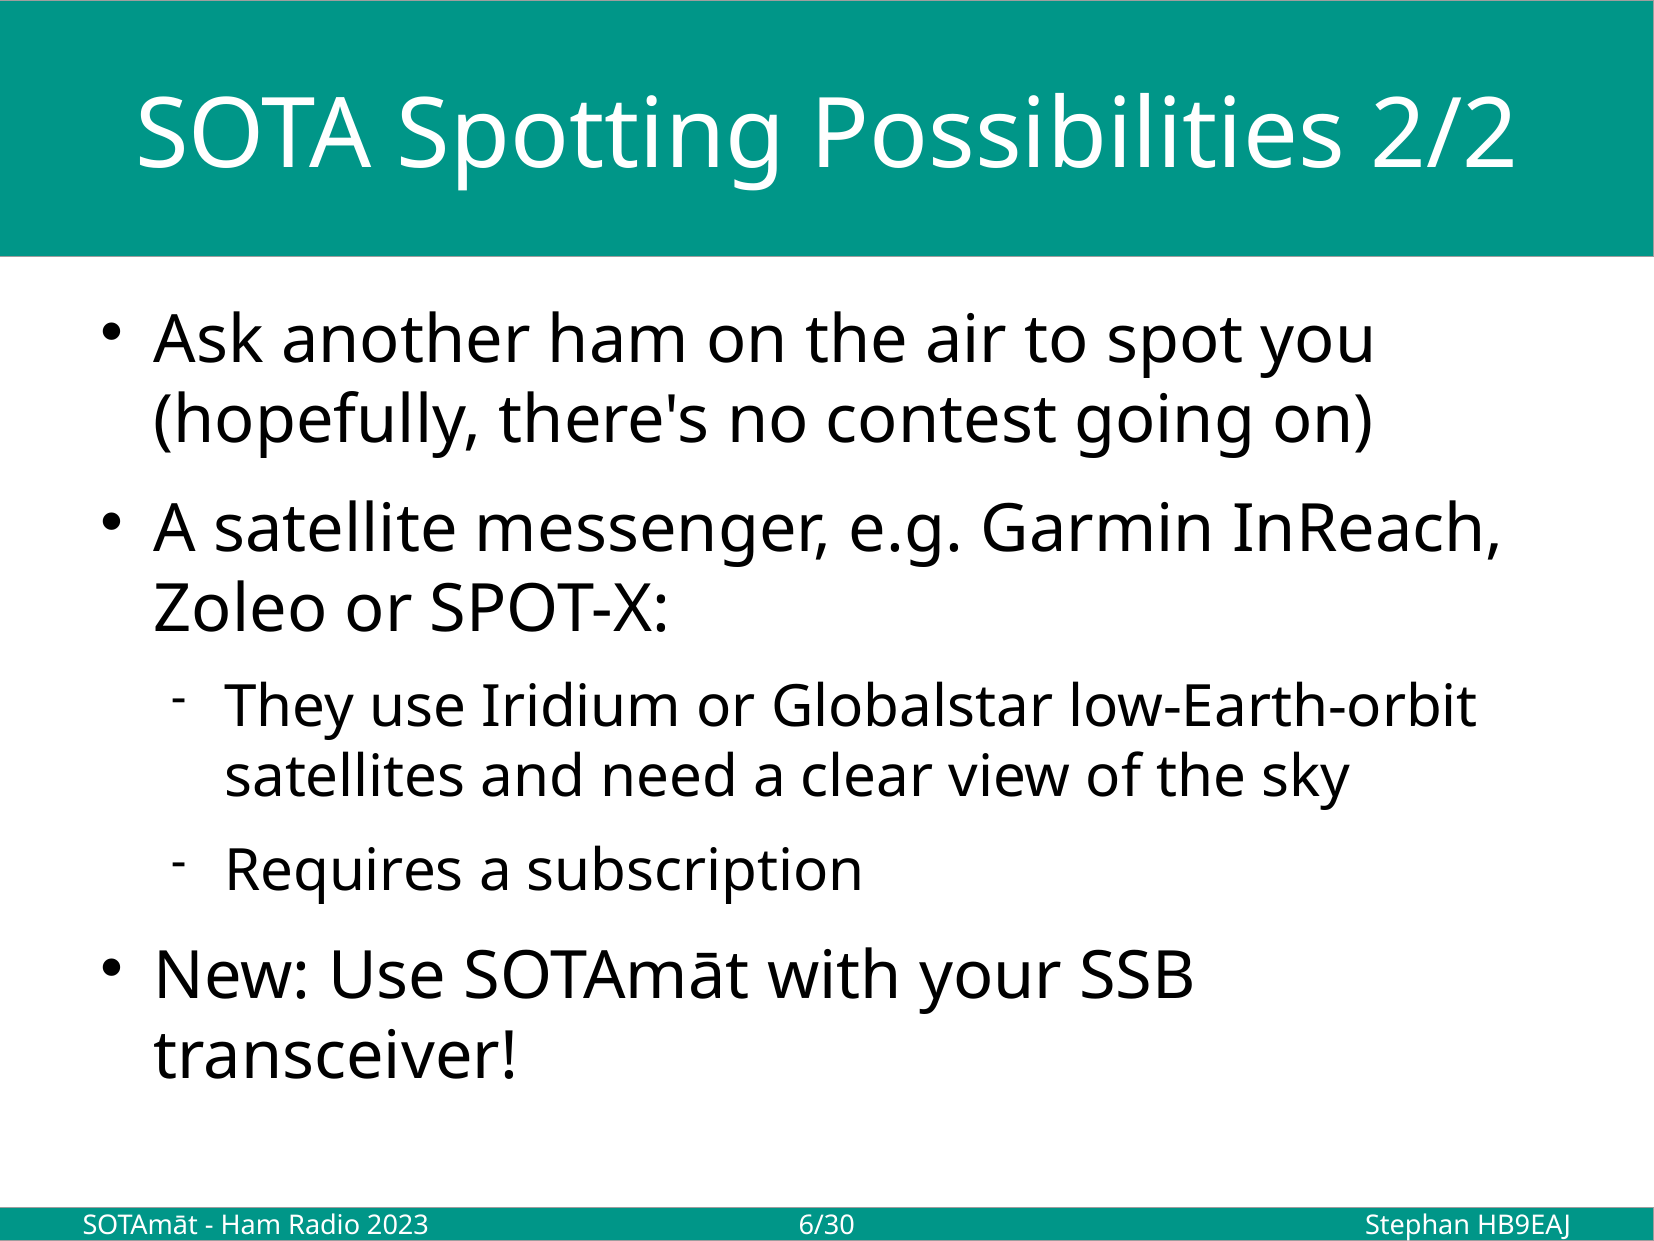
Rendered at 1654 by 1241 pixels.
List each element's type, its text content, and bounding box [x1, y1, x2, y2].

title SOTA Spotting Possibilities 2/2 [82, 0, 1571, 257]
list Ask another ham on the air to spot you (hopefully, there's no contest going on) A satellite messenger, e.g. Garmin InReach, Zoleo or SPOT-X: They use Iridium or Globalstar low-Earth-orbit satellites and need a clear view of the sky Requires a subscription New: Use SOTAmāt with your SSB transceiver! [82, 295, 1571, 1181]
